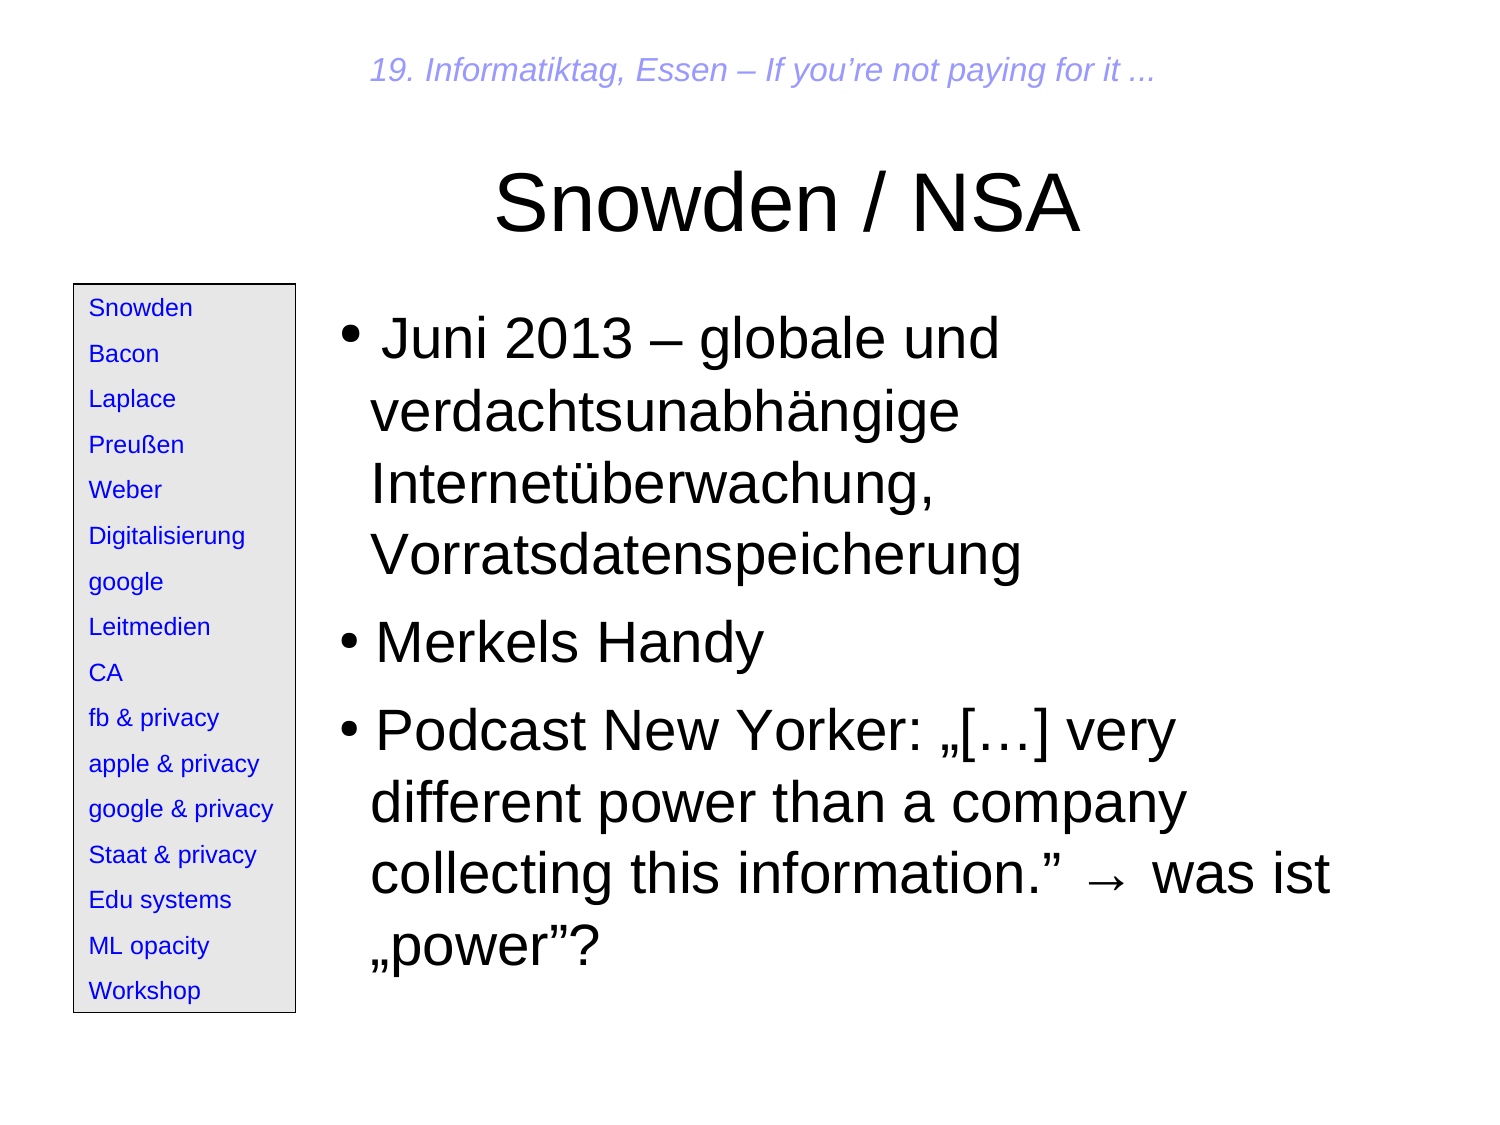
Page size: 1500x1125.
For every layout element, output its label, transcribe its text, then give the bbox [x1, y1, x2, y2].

list Juni 2013 – globale und verdachtsunabhängige Internetüberwachung, Vorratsdatenspeicherung Merkels Handy Podcast New Yorker: „[…] very different power than a company collecting this information.” → was ist „power”? [295, 290, 1393, 978]
title Snowden / NSA [113, 112, 1463, 300]
